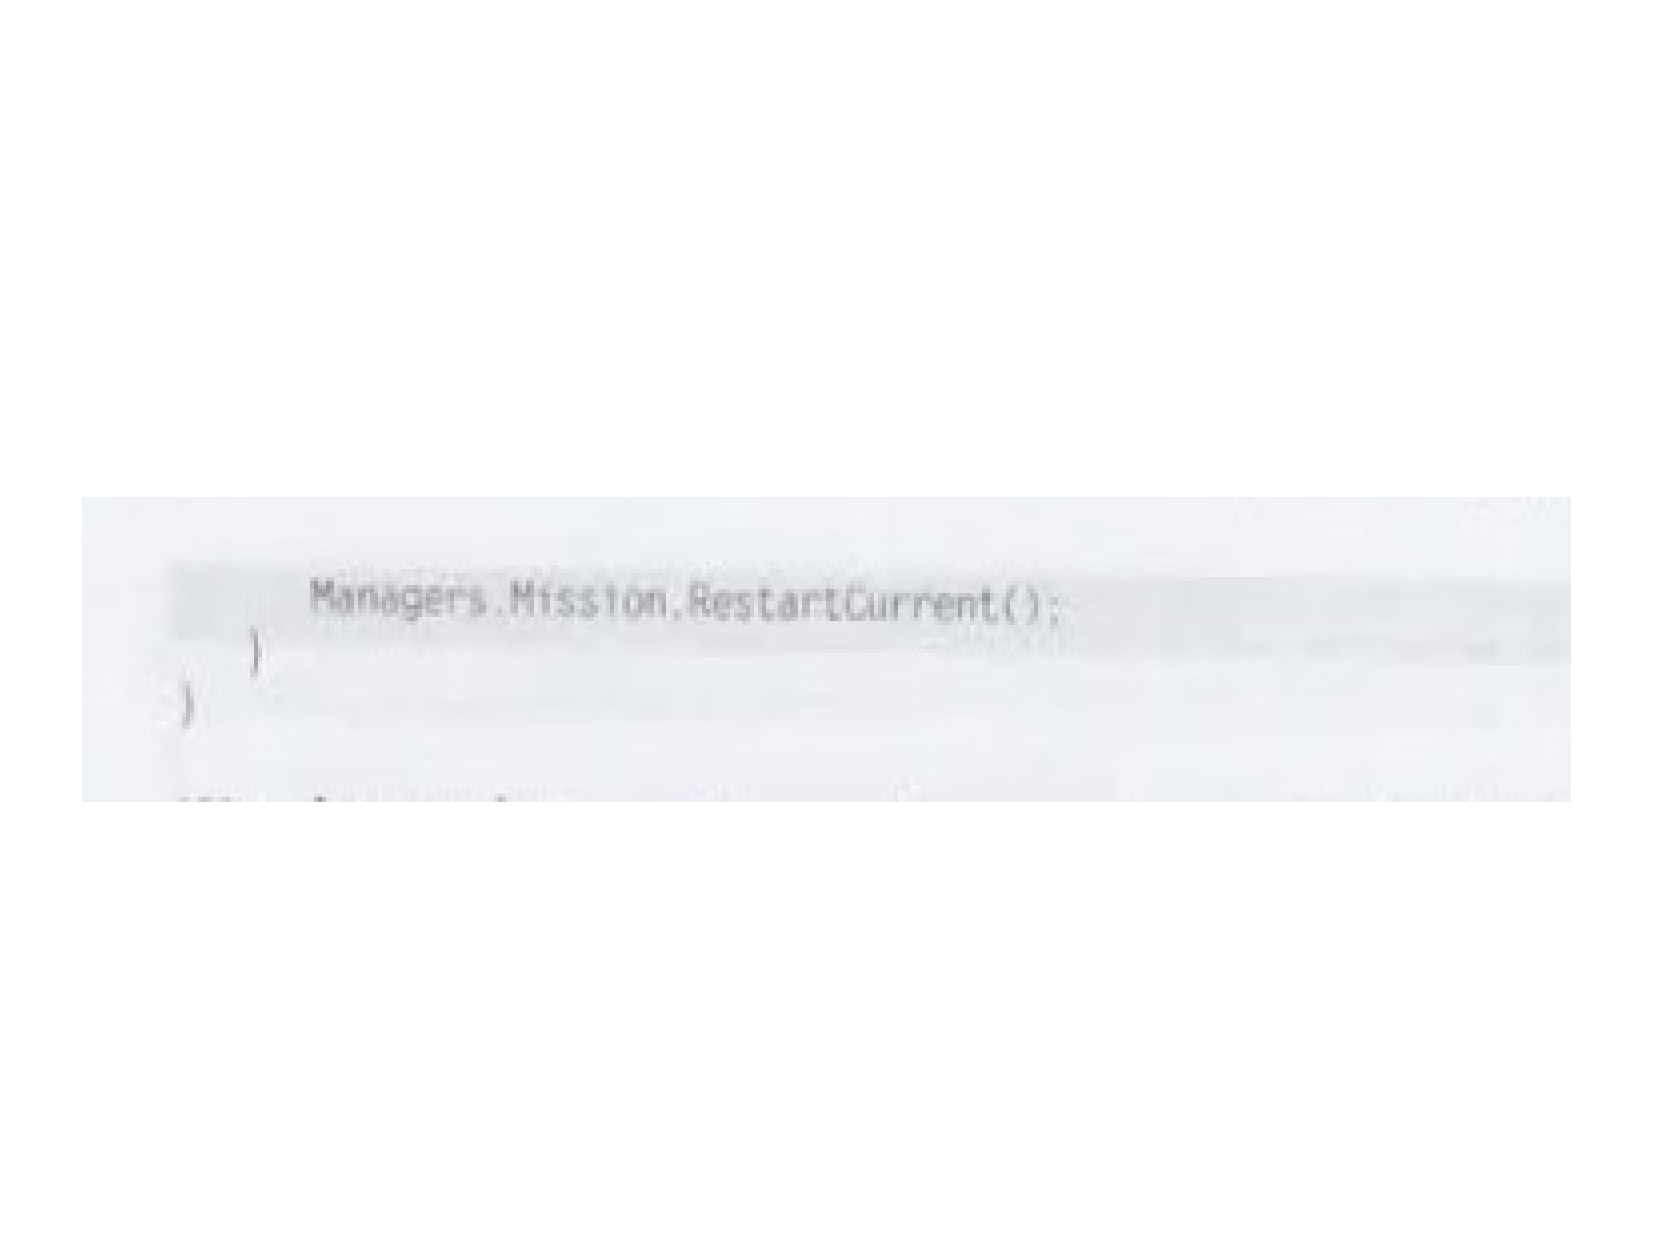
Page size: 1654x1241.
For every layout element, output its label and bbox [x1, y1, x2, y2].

picture [82, 497, 1571, 802]
